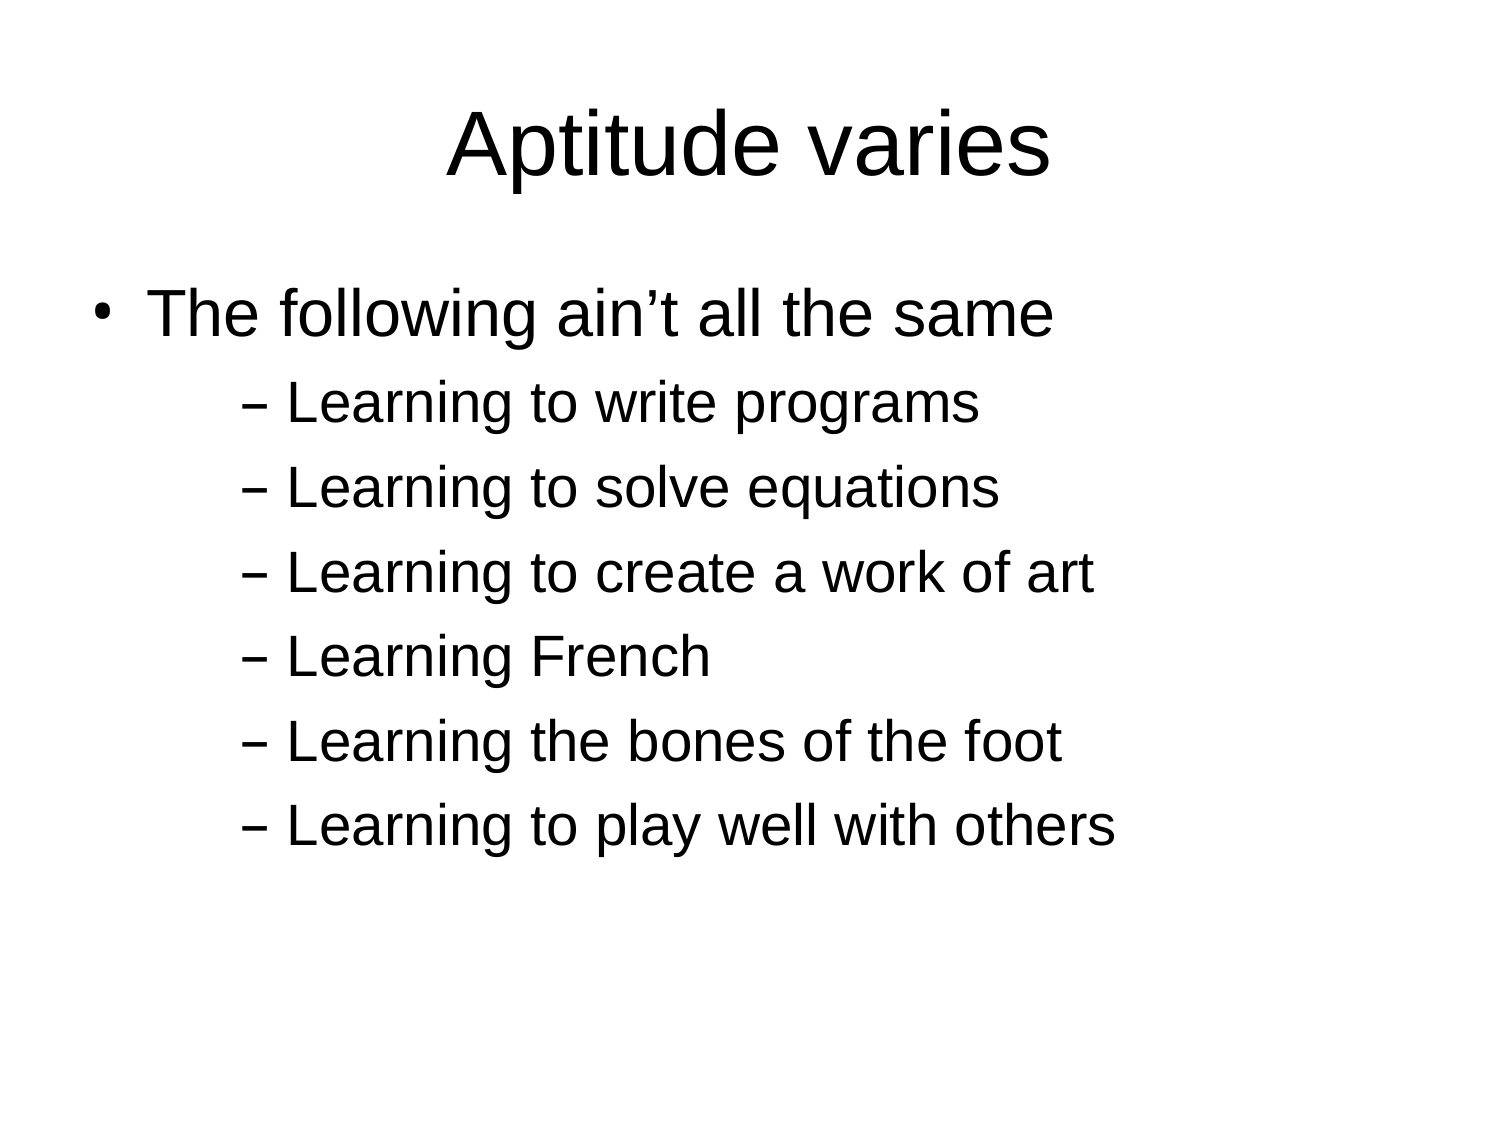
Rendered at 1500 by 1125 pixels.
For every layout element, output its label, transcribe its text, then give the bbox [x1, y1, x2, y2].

title Aptitude varies [75, 45, 1426, 233]
list The following ain’t all the same Learning to write programs Learning to solve equations Learning to create a work of art Learning French Learning the bones of the foot Learning to play well with others [75, 262, 1426, 1005]
